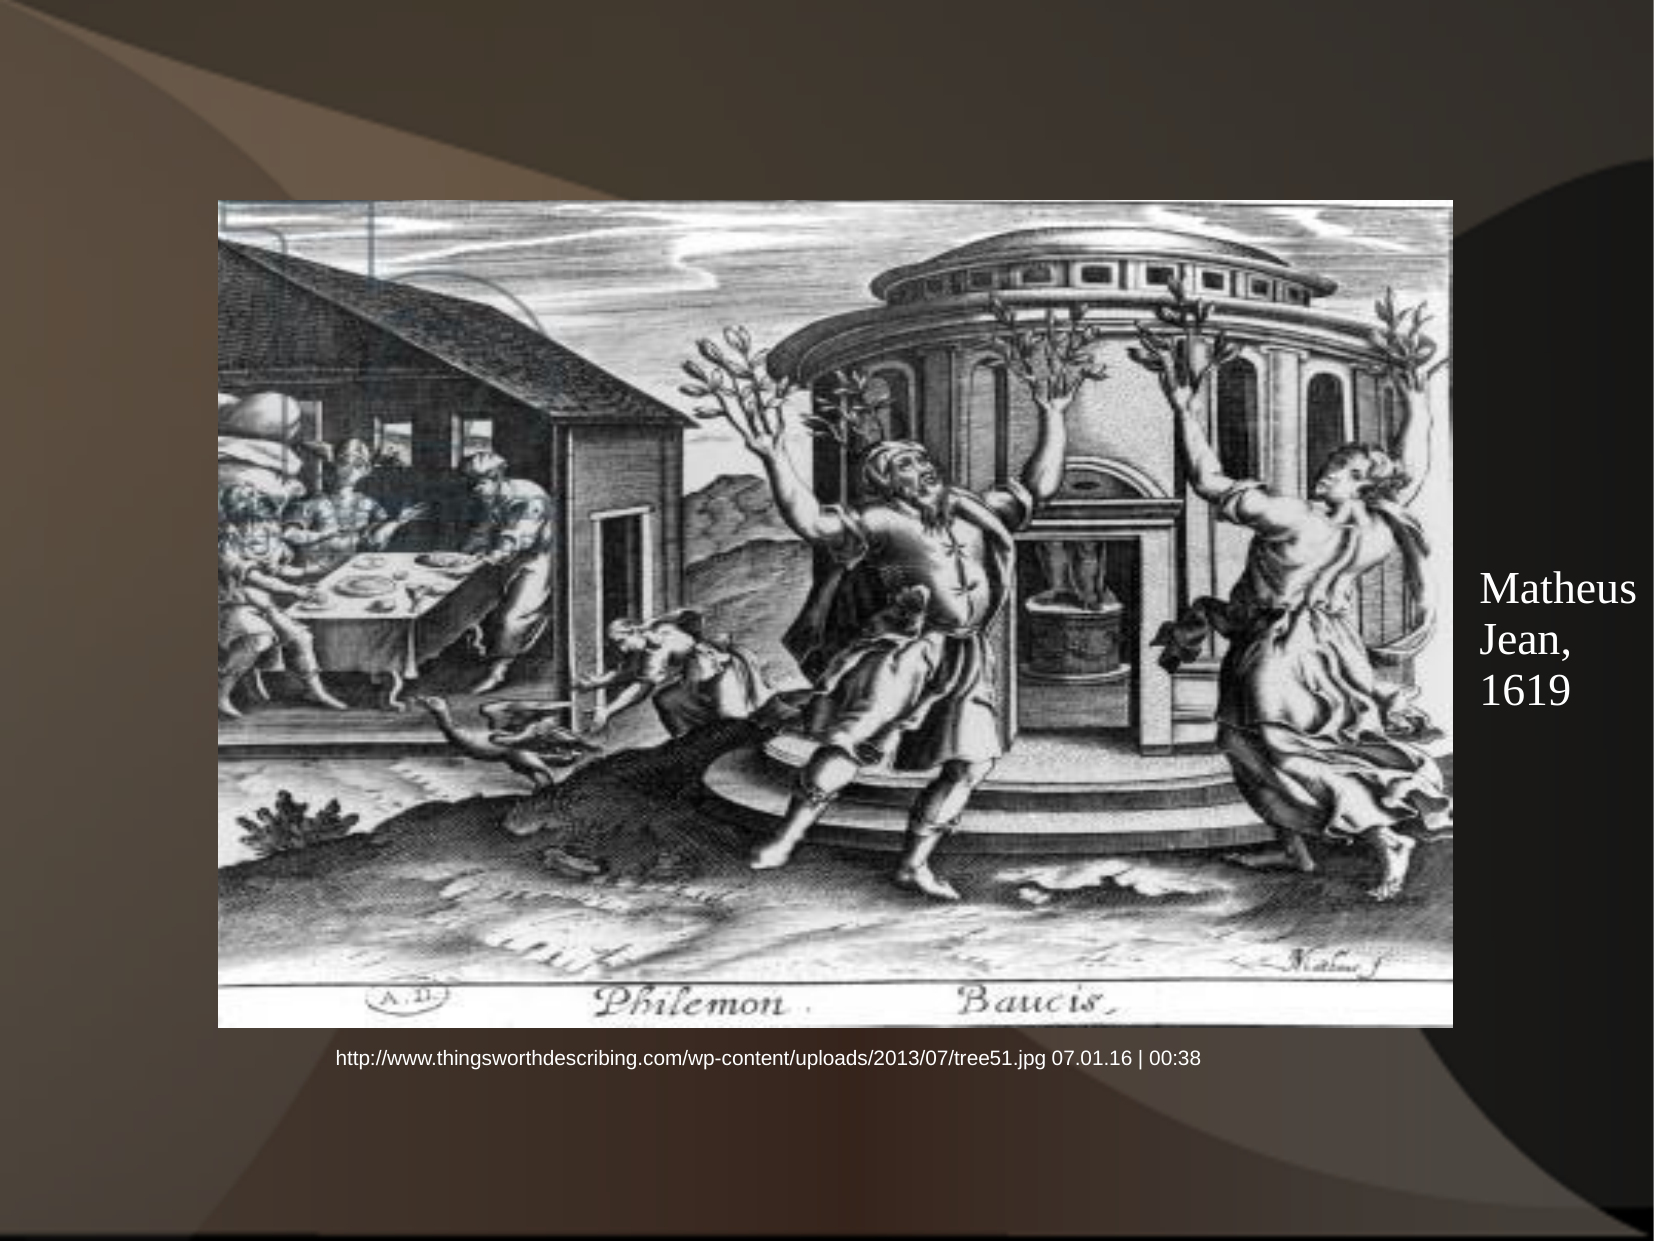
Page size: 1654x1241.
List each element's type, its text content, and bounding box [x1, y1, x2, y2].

picture [0, 0, 1654, 1241]
text_box http://www.thingsworthdescribing.com/wp-content/uploads/2013/07/tree51.jpg 07.01.16 | 00:38 [320, 1039, 1630, 1097]
text_box Matheus Jean, 1619 [1464, 555, 1654, 724]
